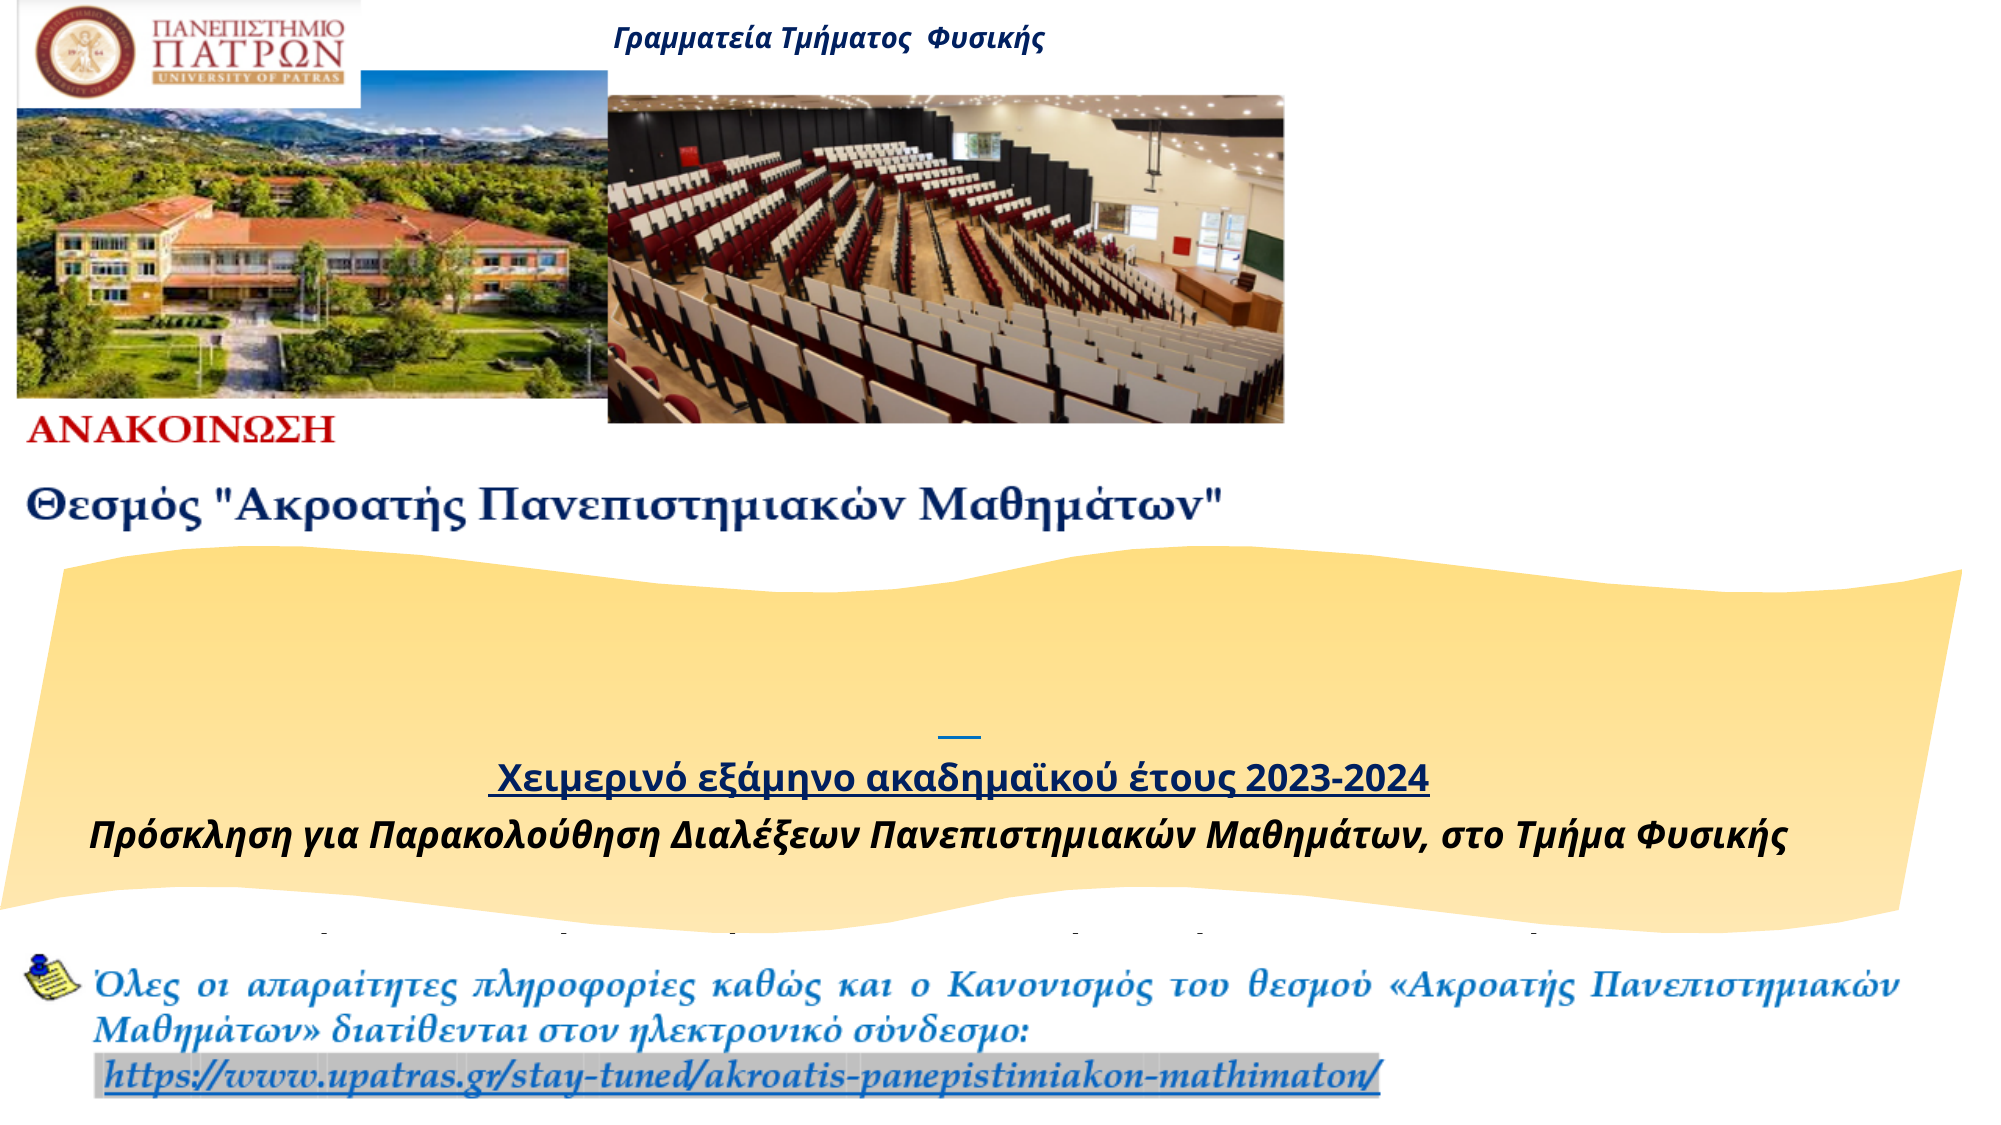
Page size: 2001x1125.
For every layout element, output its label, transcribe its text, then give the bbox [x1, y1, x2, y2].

text_box Γραμματεία Τμήματος Φυσικής [598, 12, 1976, 63]
text_box Χειμερινό εξάμηνο ακαδημαϊκού έτους 2023-2024 Πρόσκληση για Παρακολούθηση Διαλέξεων Πανεπιστημιακών Μαθημάτων, στο Τμήμα Φυσικής Οι ενδιαφερόμενοι υποβάλλουν αίτηση ηλεκτρονικά, με βάση τα προσωπικά τους ενδιαφέροντα, από 01/09/2023 έως 24/09/2023, για το προσεχές χειμερινό εξάμηνο στο σύνδεσμο: http://auditor.upatras.gr/ [0, 545, 1963, 934]
picture [3, 934, 1972, 1116]
picture [0, 0, 1976, 533]
